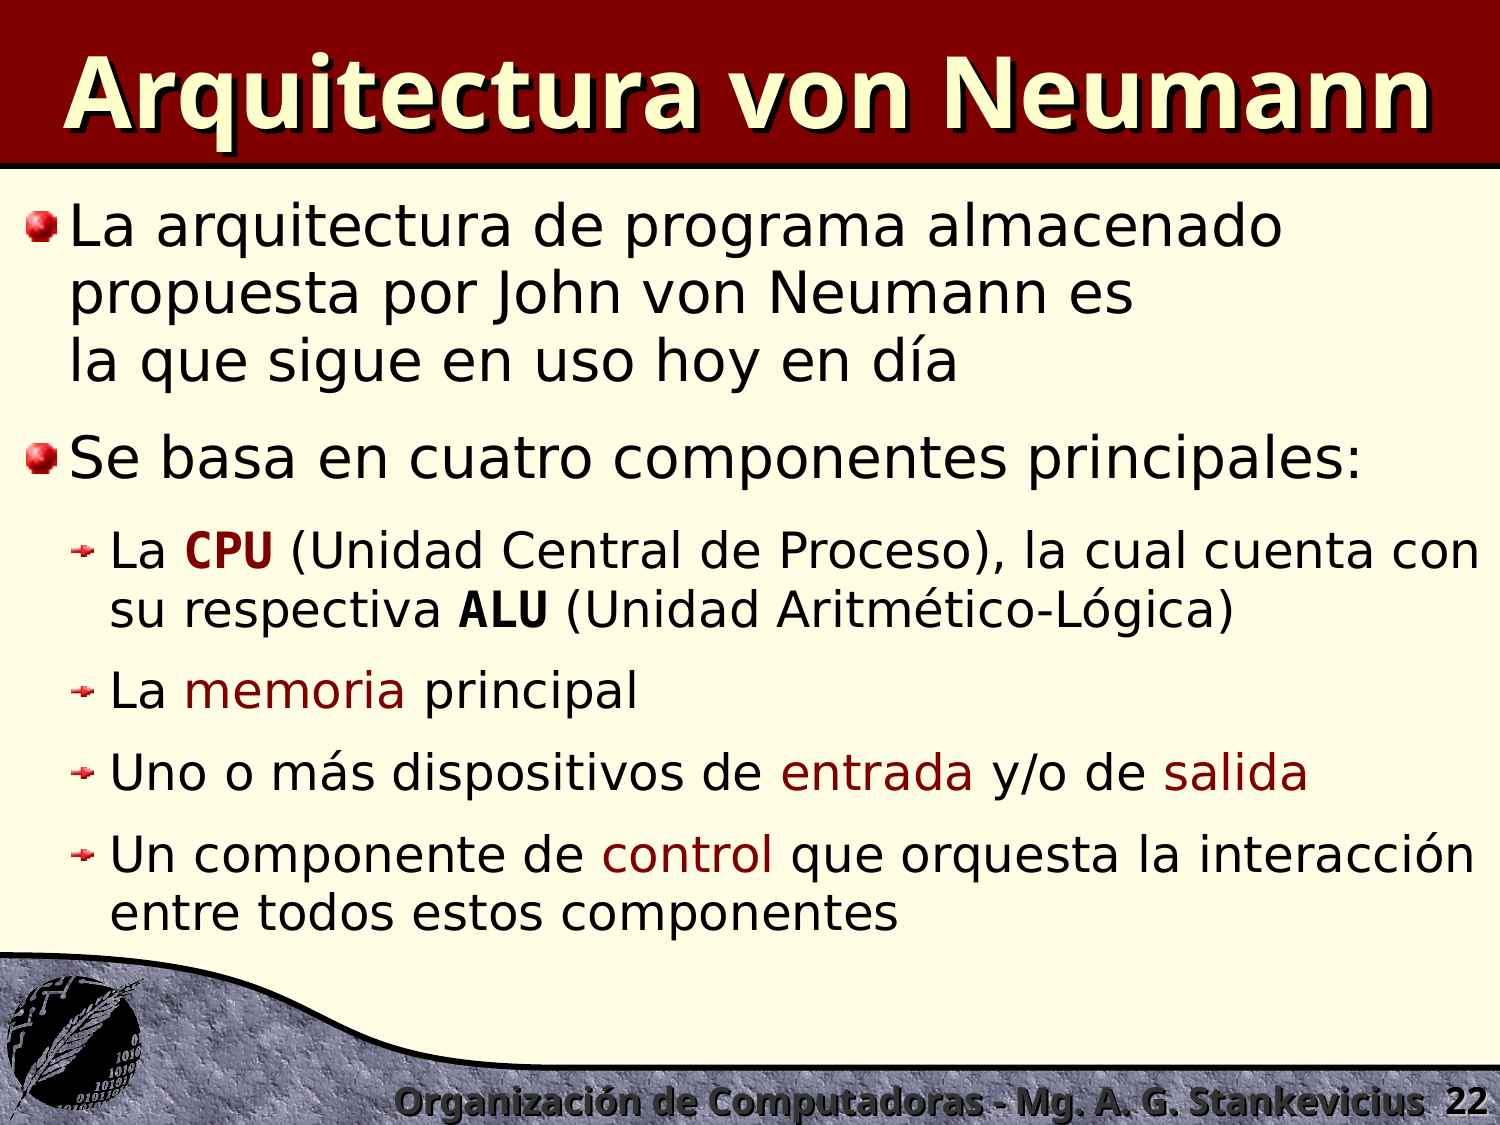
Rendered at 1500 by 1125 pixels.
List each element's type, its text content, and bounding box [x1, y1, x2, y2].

picture [0, 959, 1500, 1125]
title Arquitectura von Neumann [15, 5, 1485, 160]
picture [448, 1100, 455, 1110]
picture [1058, 1100, 1065, 1110]
picture [802, 1100, 806, 1110]
list La arquitectura de programa almacenado propuesta por John von Neumann es la que sigue en uso hoy en día Se basa en cuatro componentes principales: La CPU (Unidad Central de Proceso), la cual cuenta con su respectiva ALU (Unidad Aritmético-Lógica) La memoria principal Uno o más dispositivos de entrada y/o de salida Un componente de control que orquesta la interacción entre todos estos componentes [11, 192, 1486, 946]
